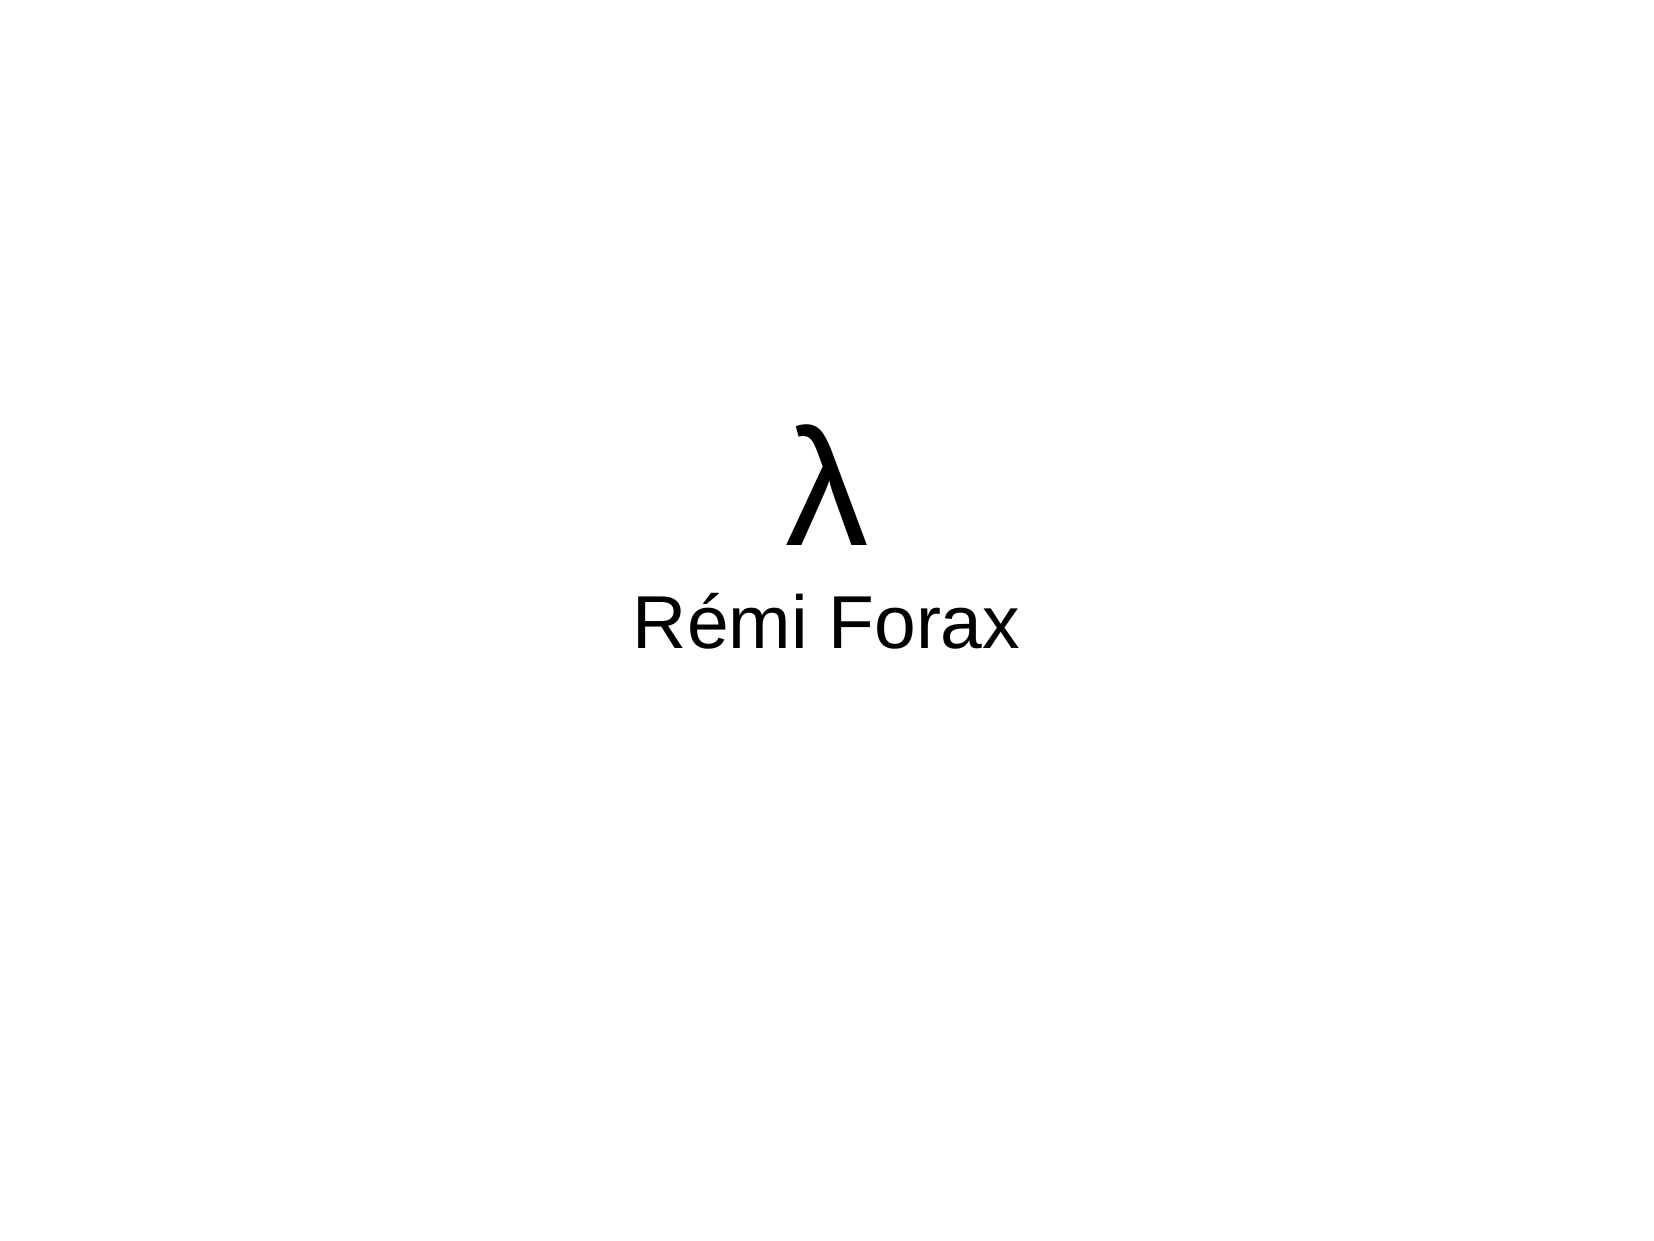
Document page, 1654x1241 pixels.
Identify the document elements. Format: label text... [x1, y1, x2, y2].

subtitle λ Rémi Forax [82, 49, 1571, 1010]
